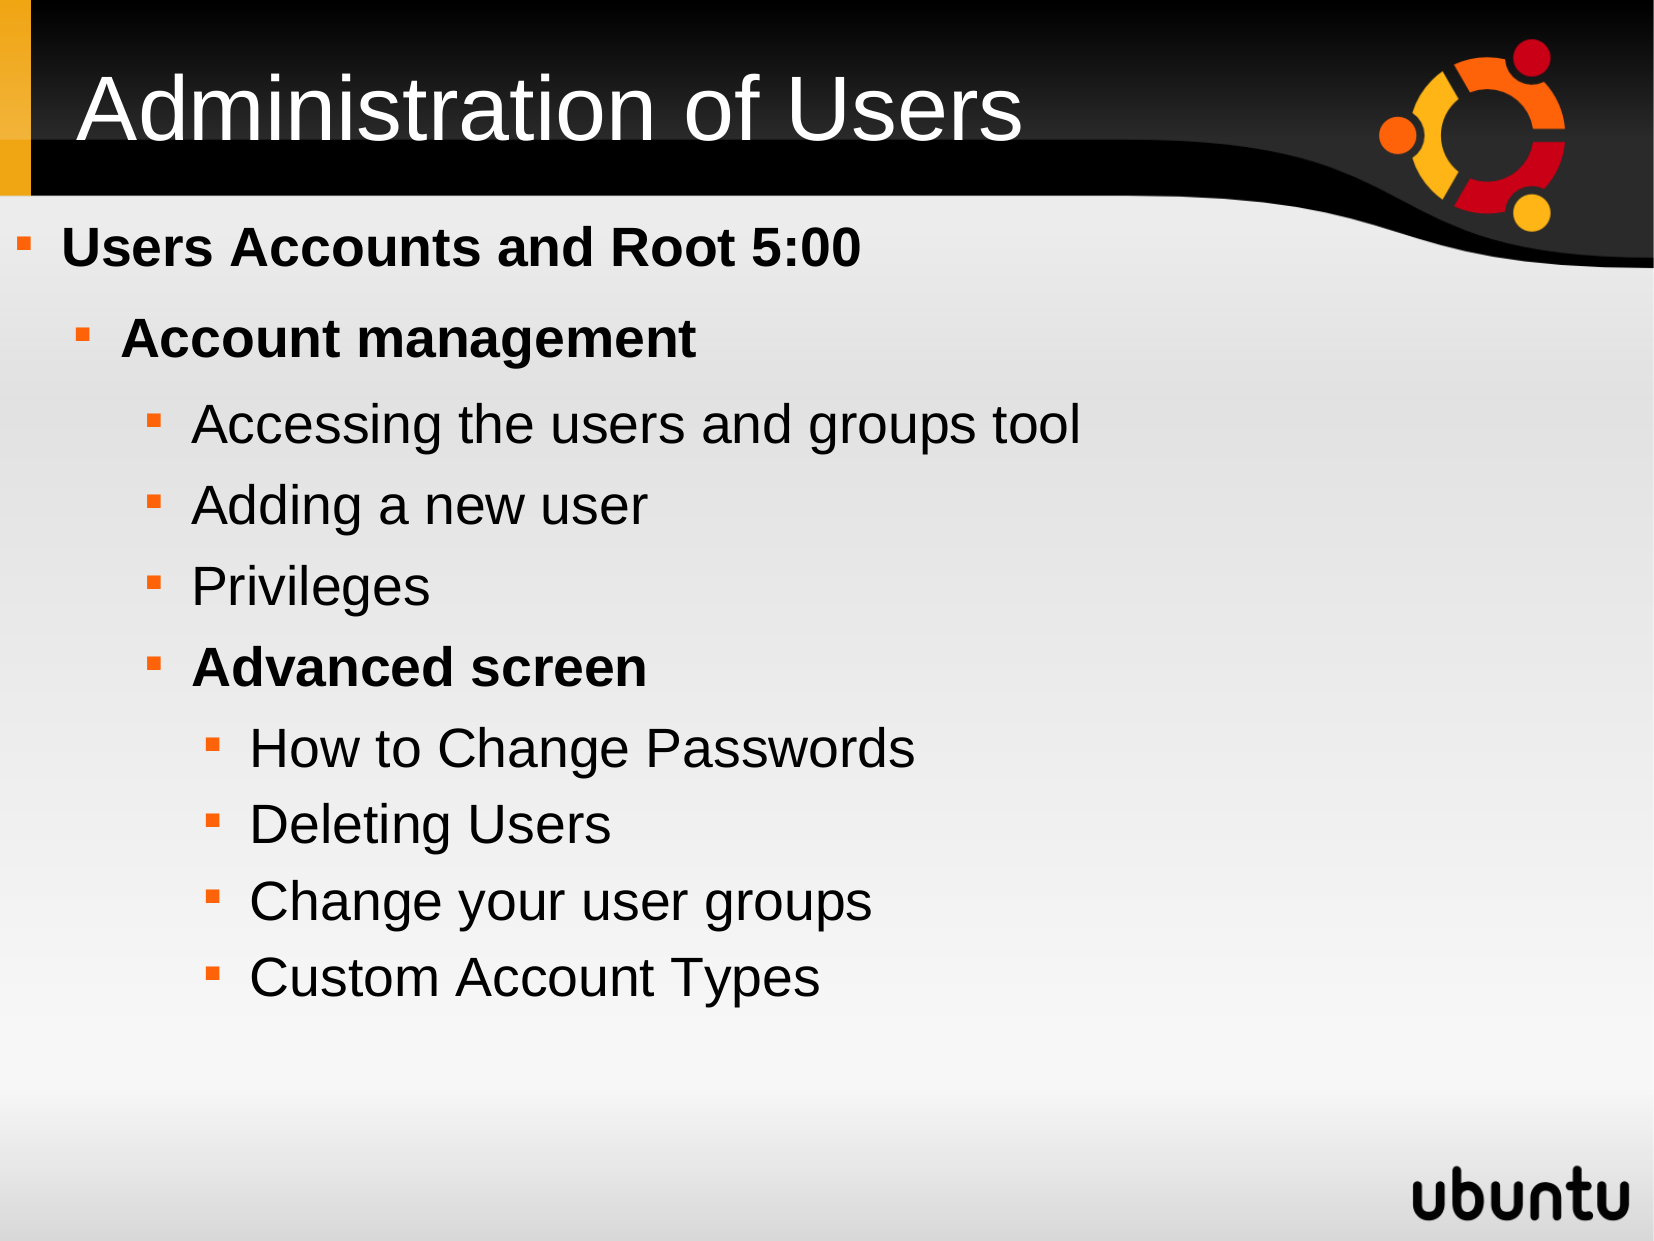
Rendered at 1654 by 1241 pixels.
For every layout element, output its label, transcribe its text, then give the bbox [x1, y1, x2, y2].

title Administration of Users [76, 7, 1565, 200]
list Users Accounts and Root 5:00 Account management Accessing the users and groups tool Adding a new user Privileges Advanced screen How to Change Passwords Deleting Users Change your user groups Custom Account Types [0, 211, 1489, 1015]
picture [0, 0, 1654, 1241]
